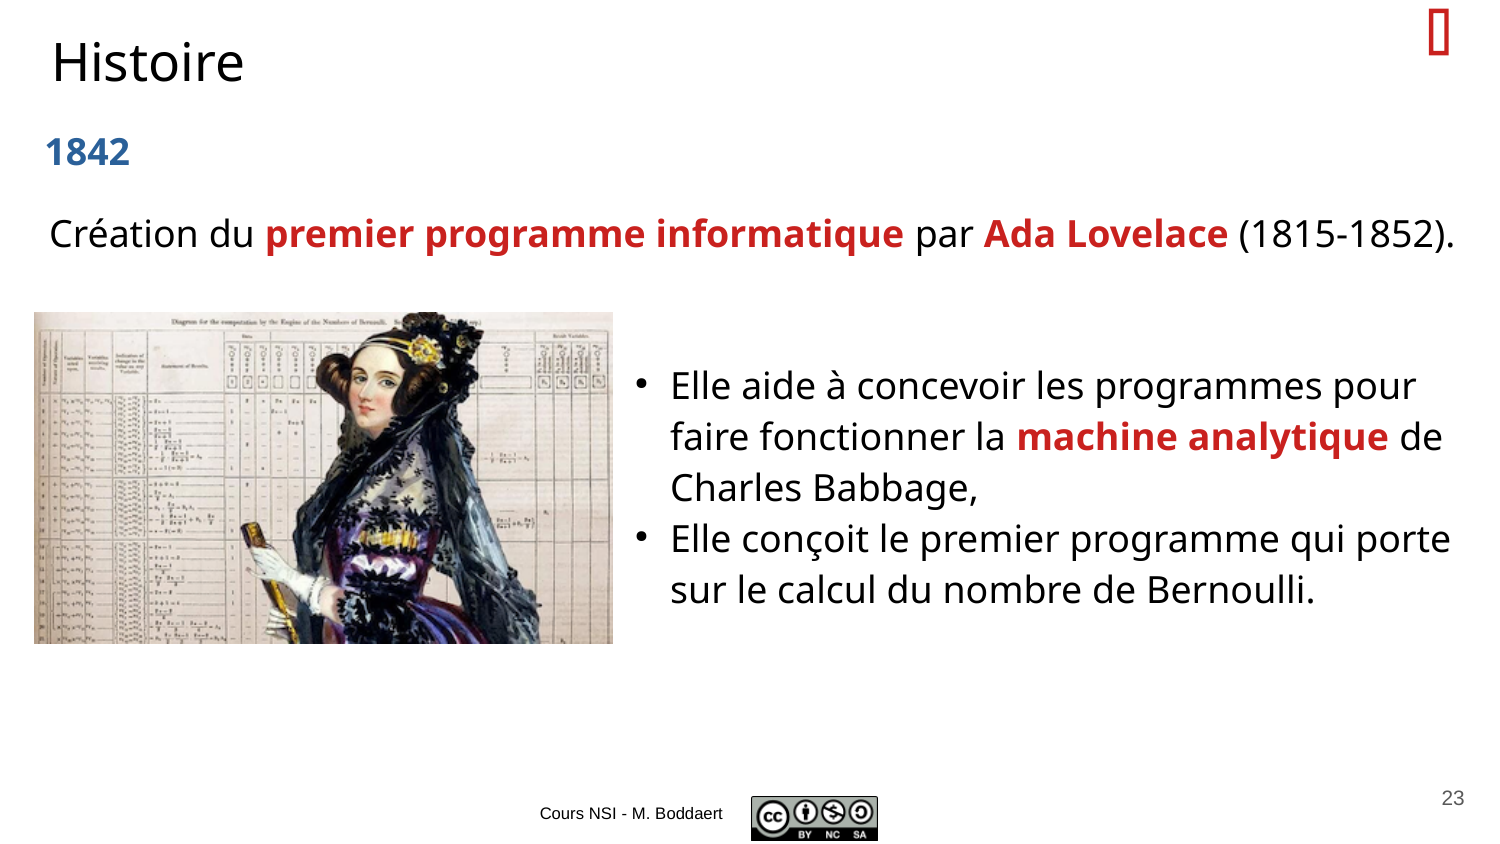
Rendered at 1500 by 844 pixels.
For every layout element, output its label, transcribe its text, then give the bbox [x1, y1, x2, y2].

picture [751, 796, 878, 841]
text_box 1842 [29, 120, 1477, 178]
title Histoire [51, 13, 1449, 108]
text_box Création du premier programme informatique par Ada Lovelace (1815-1852). [34, 200, 1500, 266]
picture [34, 312, 613, 644]
text_box Elle aide à concevoir les programmes pour faire fonctionner la machine analytique de Charles Babbage, Elle conçoit le premier programme qui porte sur le calcul du nombre de Bernoulli. [620, 351, 1500, 672]
text_box  [1412, 0, 1500, 90]
slide_number <numéro> [1389, 764, 1480, 830]
